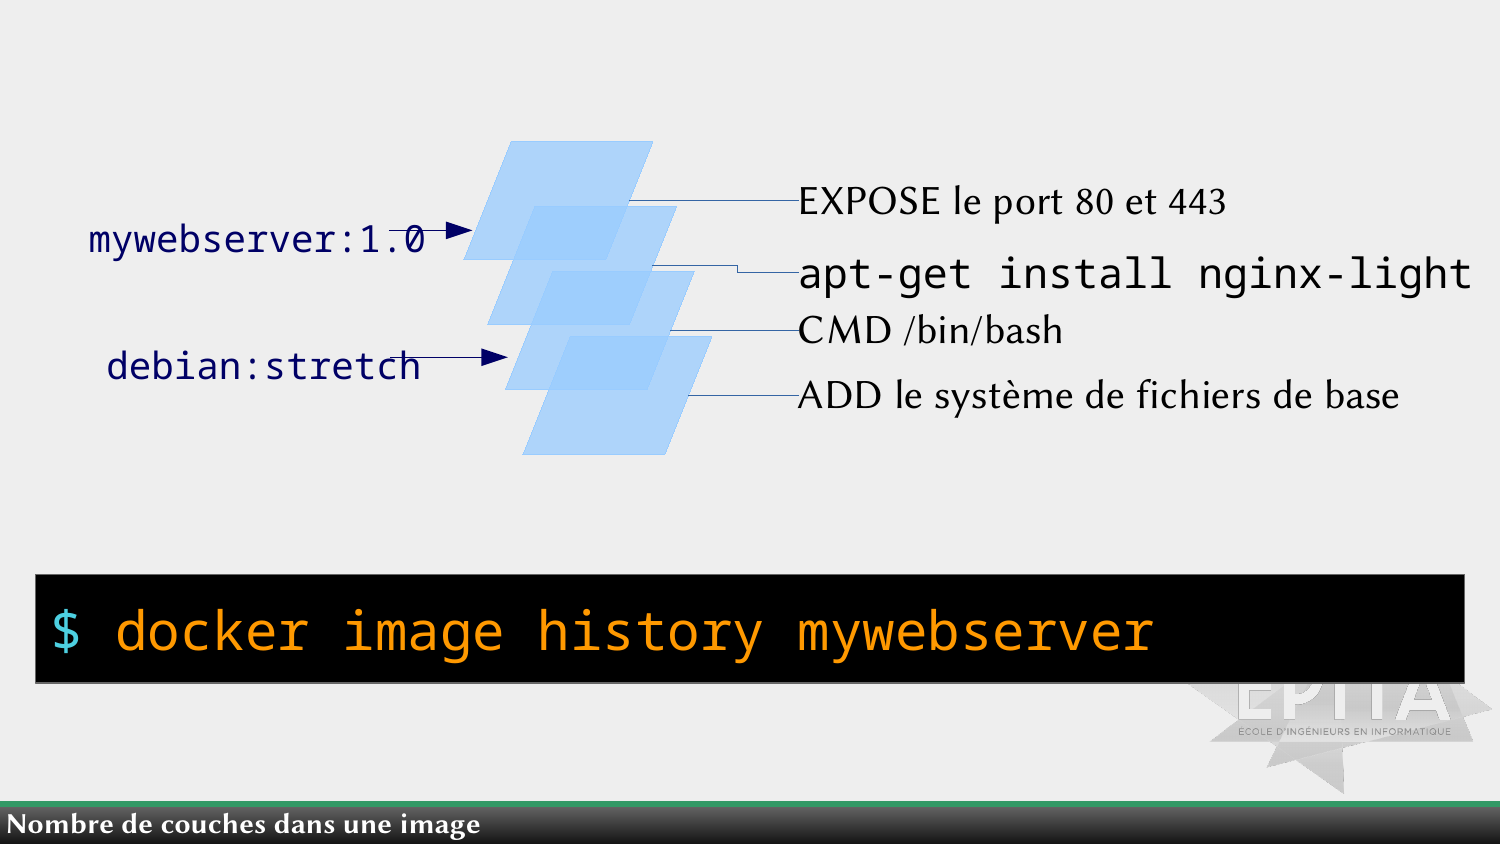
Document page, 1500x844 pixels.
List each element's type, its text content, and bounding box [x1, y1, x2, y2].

title Nombre de couches dans une image [5, 801, 1075, 844]
text_box ADD le système de fichiers de base [798, 365, 1402, 426]
picture [1187, 587, 1492, 794]
text_box [463, 141, 712, 455]
text_box EXPOSE le port 80 et 443 [798, 170, 1228, 231]
text_box mywebserver:1.0 [88, 206, 382, 258]
text_box debian:stretch [106, 333, 380, 385]
text_box $ docker image history mywebserver [35, 574, 1465, 683]
text_box apt-get install nginx-light [798, 237, 1379, 293]
text_box CMD /bin/bash [798, 300, 1082, 361]
